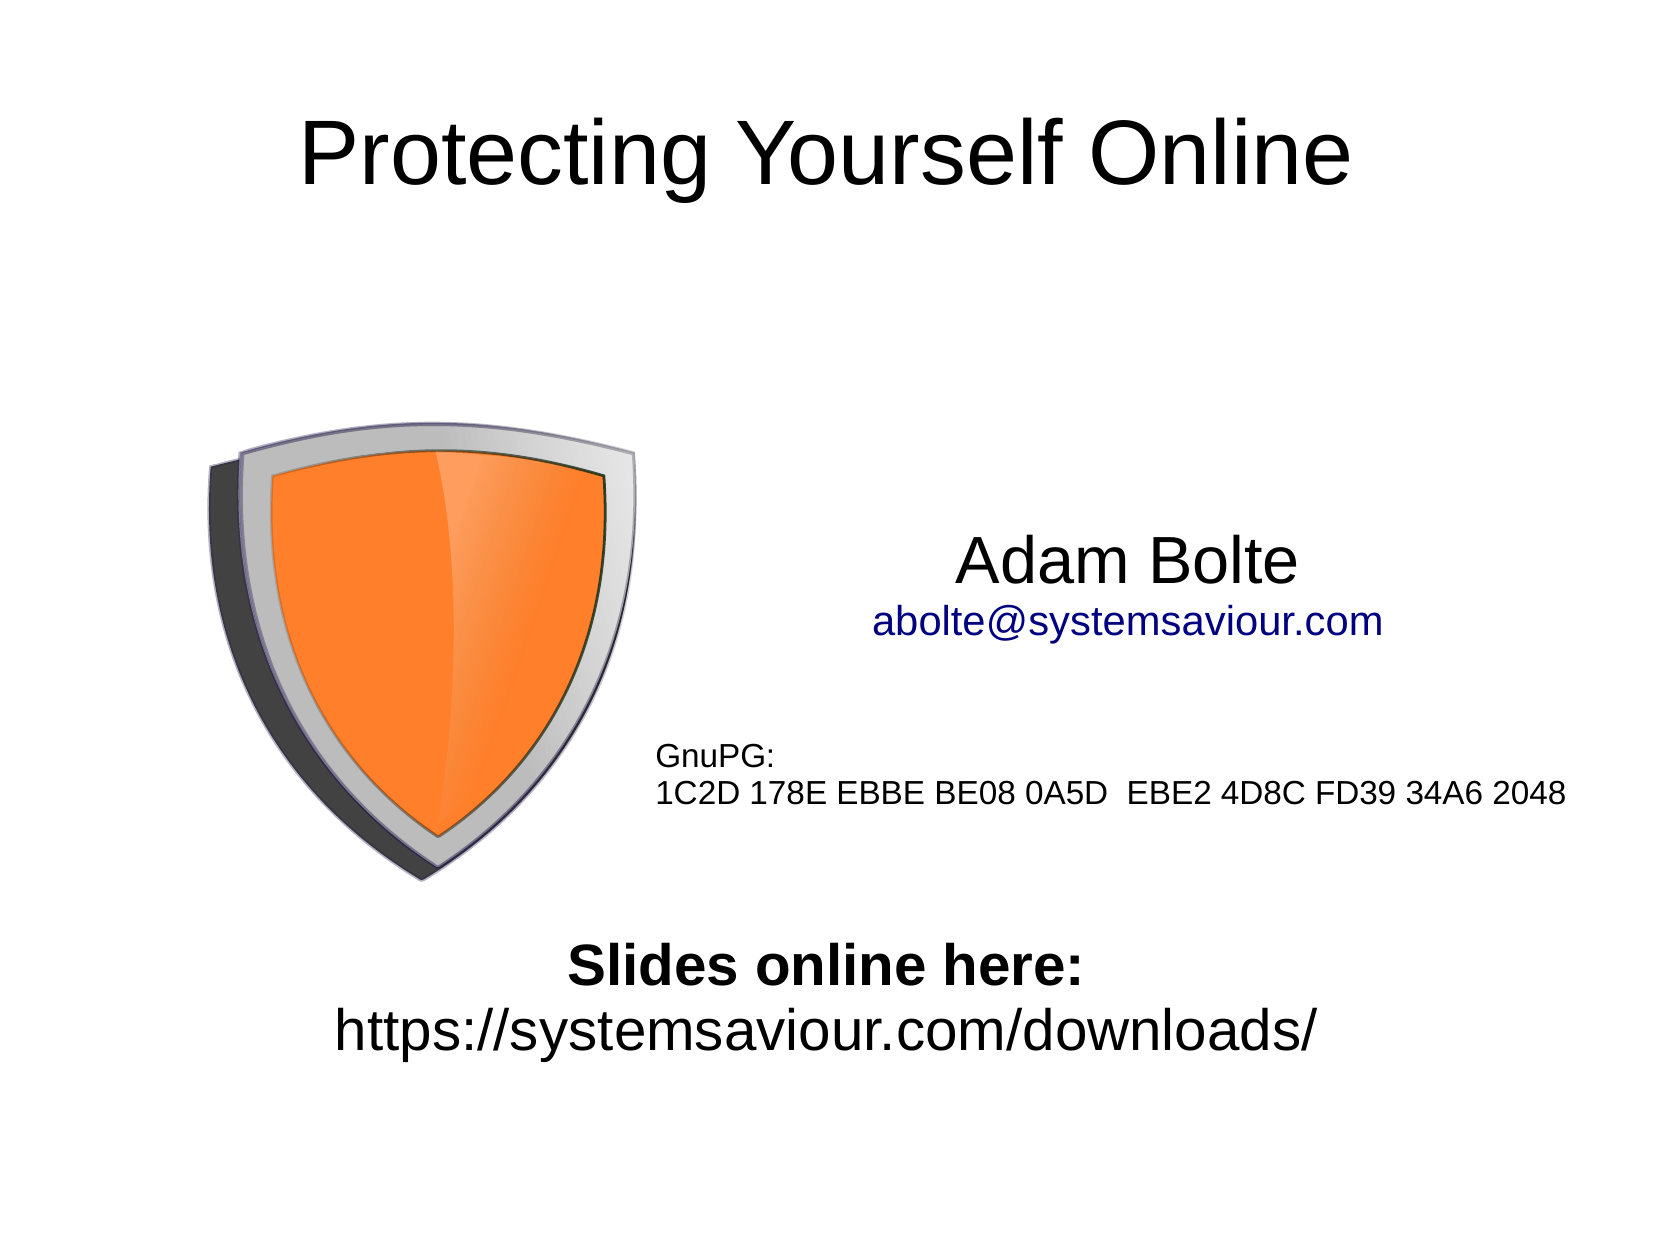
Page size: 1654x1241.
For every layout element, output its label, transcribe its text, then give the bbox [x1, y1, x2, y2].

subtitle Adam Bolte abolte@systemsaviour.com GnuPG: 1C2D 178E EBBE BE08 0A5D EBE2 4D8C FD39 34A6 2048 [655, 399, 1601, 935]
title Protecting Yourself Online [82, 49, 1571, 257]
picture [141, 366, 703, 893]
title Slides online here: https://systemsaviour.com/downloads/ [82, 893, 1571, 1101]
